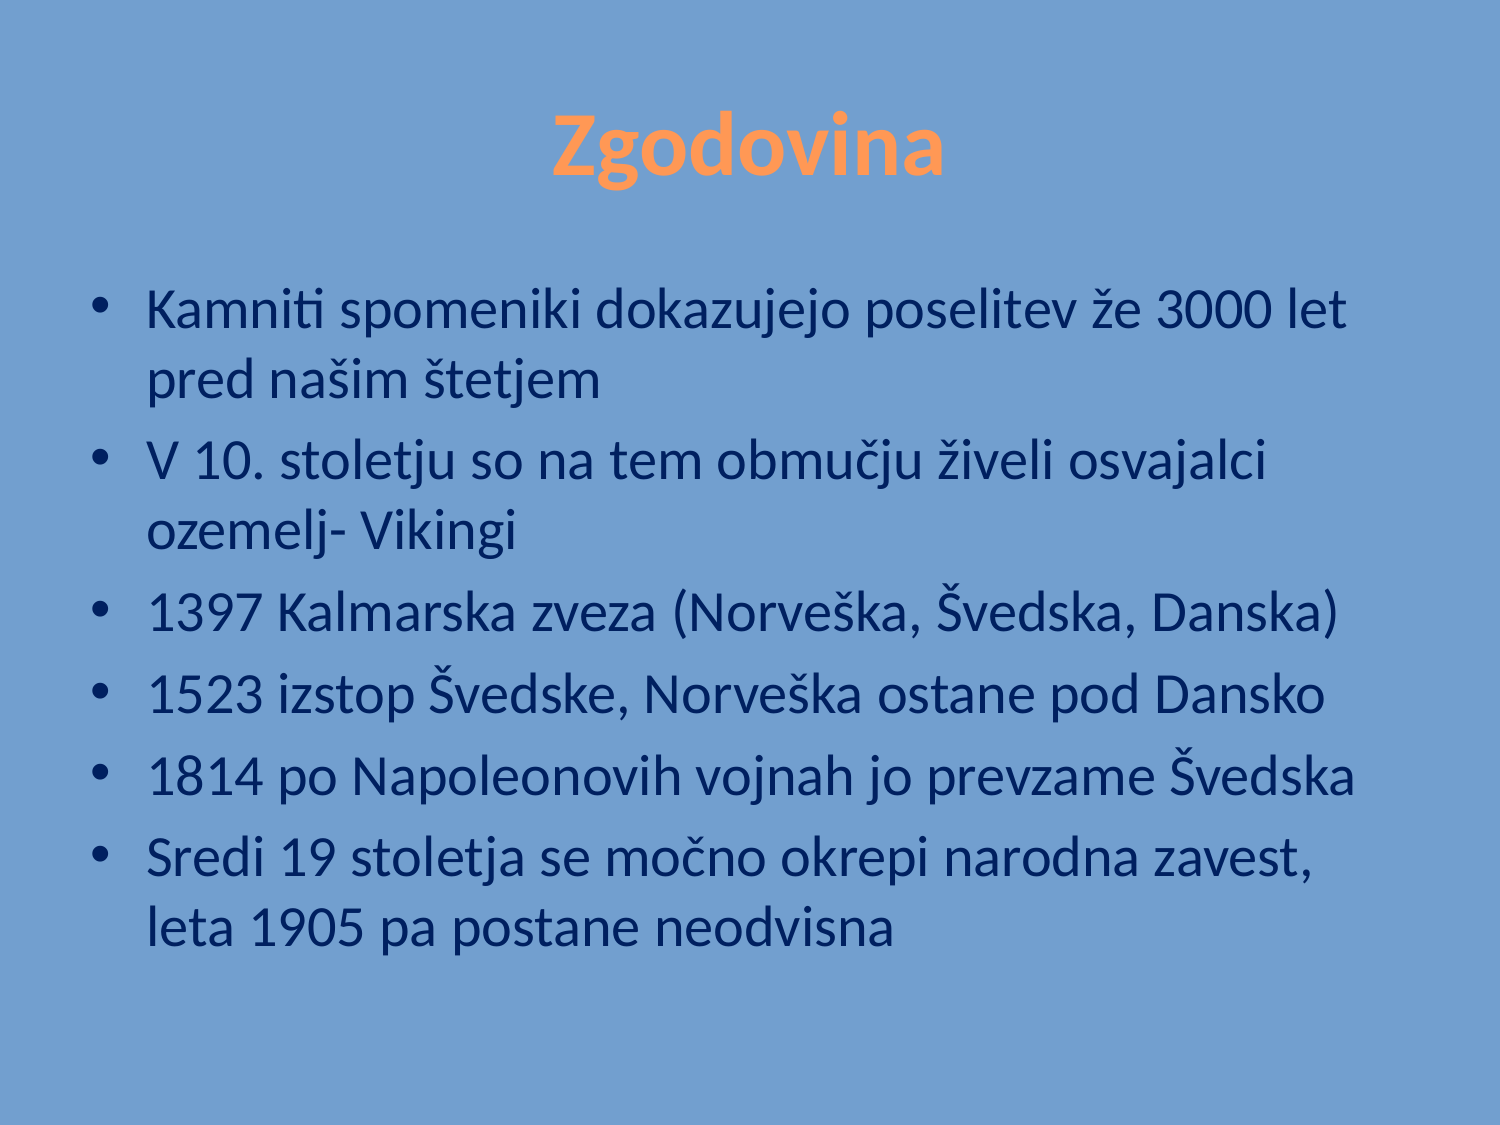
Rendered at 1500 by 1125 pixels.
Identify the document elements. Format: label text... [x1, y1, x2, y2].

list Kamniti spomeniki dokazujejo poselitev že 3000 let pred našim štetjem V 10. stoletju so na tem obmučju živeli osvajalci ozemelj- Vikingi 1397 Kalmarska zveza (Norveška, Švedska, Danska) 1523 izstop Švedske, Norveška ostane pod Dansko 1814 po Napoleonovih vojnah jo prevzame Švedska Sredi 19 stoletja se močno okrepi narodna zavest, leta 1905 pa postane neodvisna [75, 262, 1425, 1005]
title Zgodovina [75, 45, 1425, 233]
